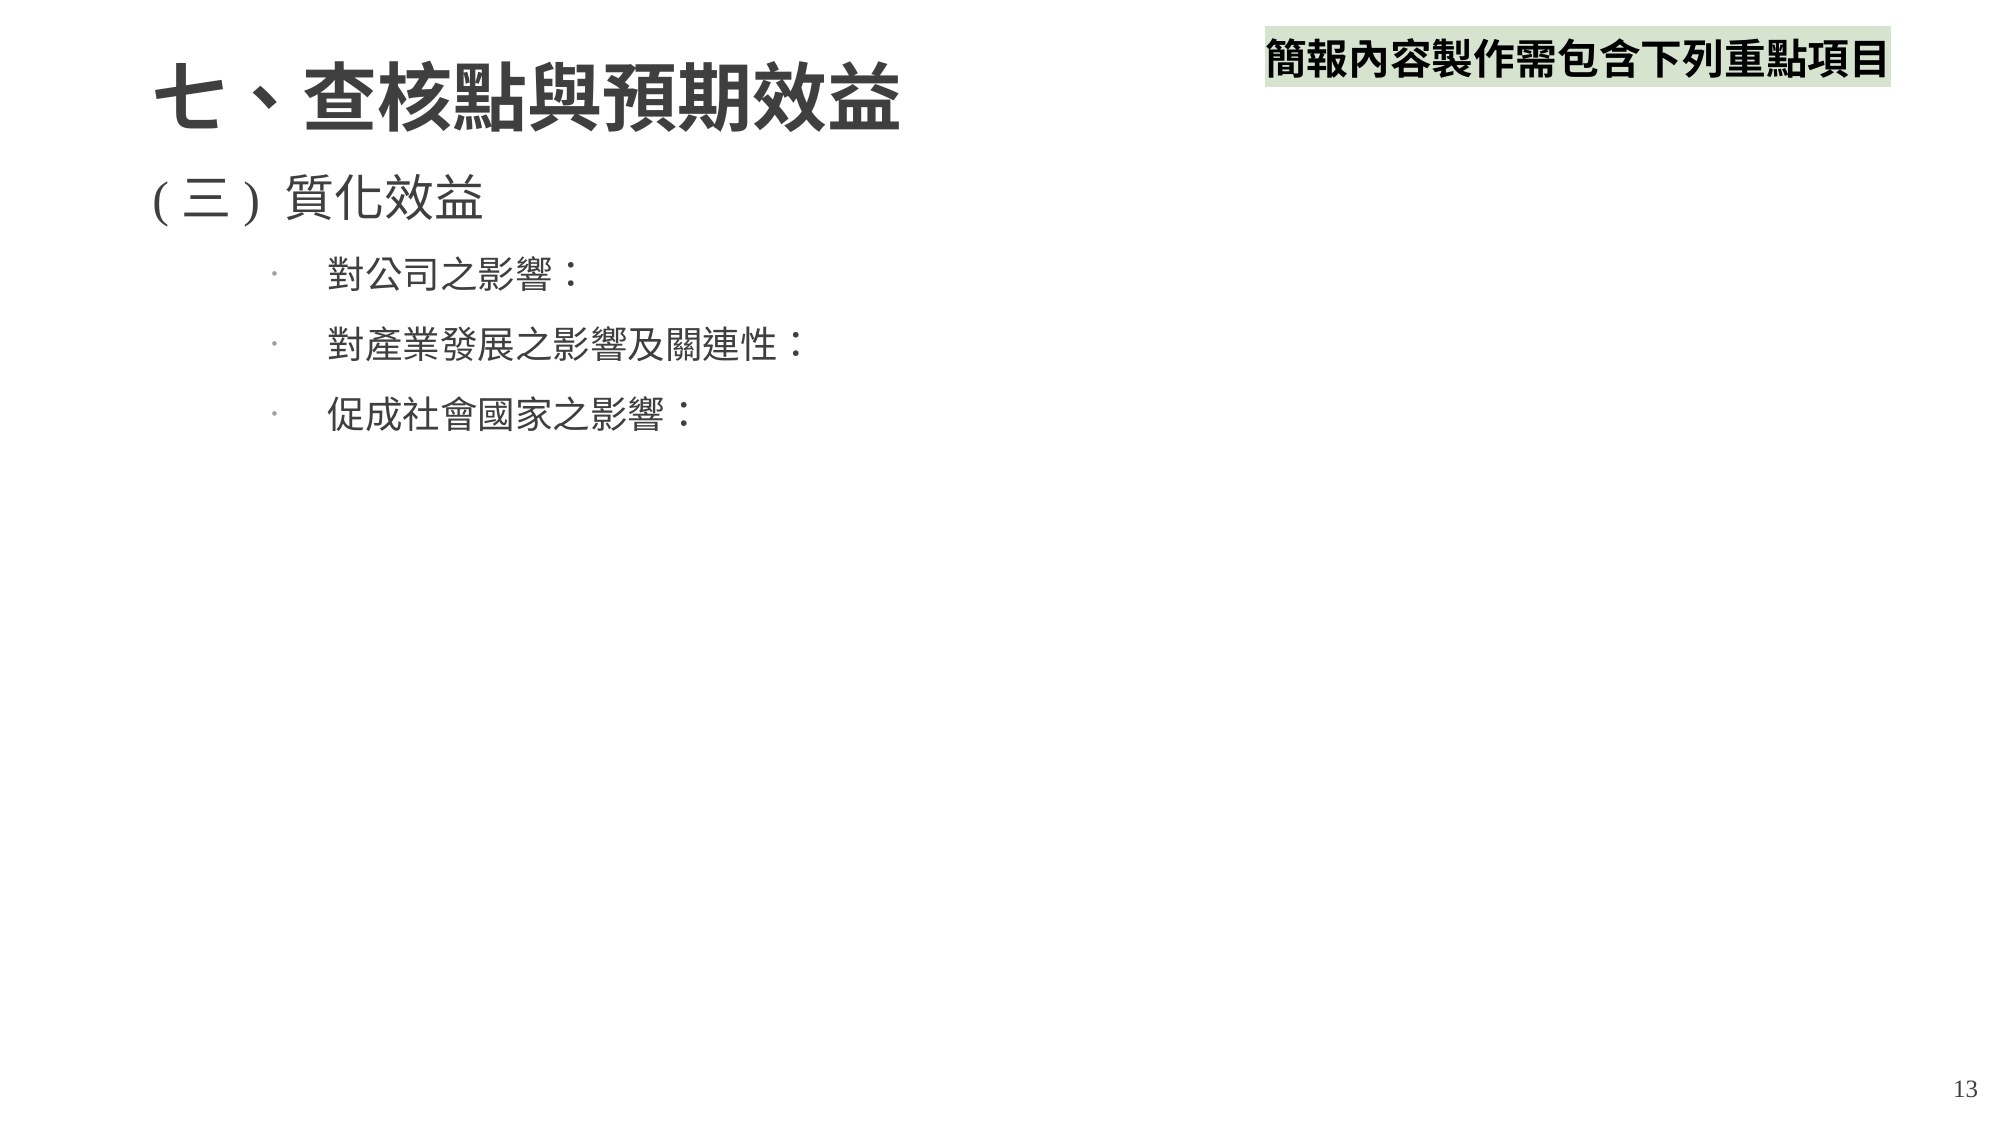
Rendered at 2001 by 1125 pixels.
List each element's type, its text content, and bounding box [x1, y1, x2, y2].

title 七、查核點與預期效益 [137, 49, 1863, 153]
text_box 13 [1931, 1062, 2000, 1113]
list (三) 質化效益 對公司之影響： 對產業發展之影響及關連性： 促成社會國家之影響： [137, 158, 1863, 1036]
text_box 簡報內容製作需包含下列重點項目 [1174, 26, 1983, 91]
